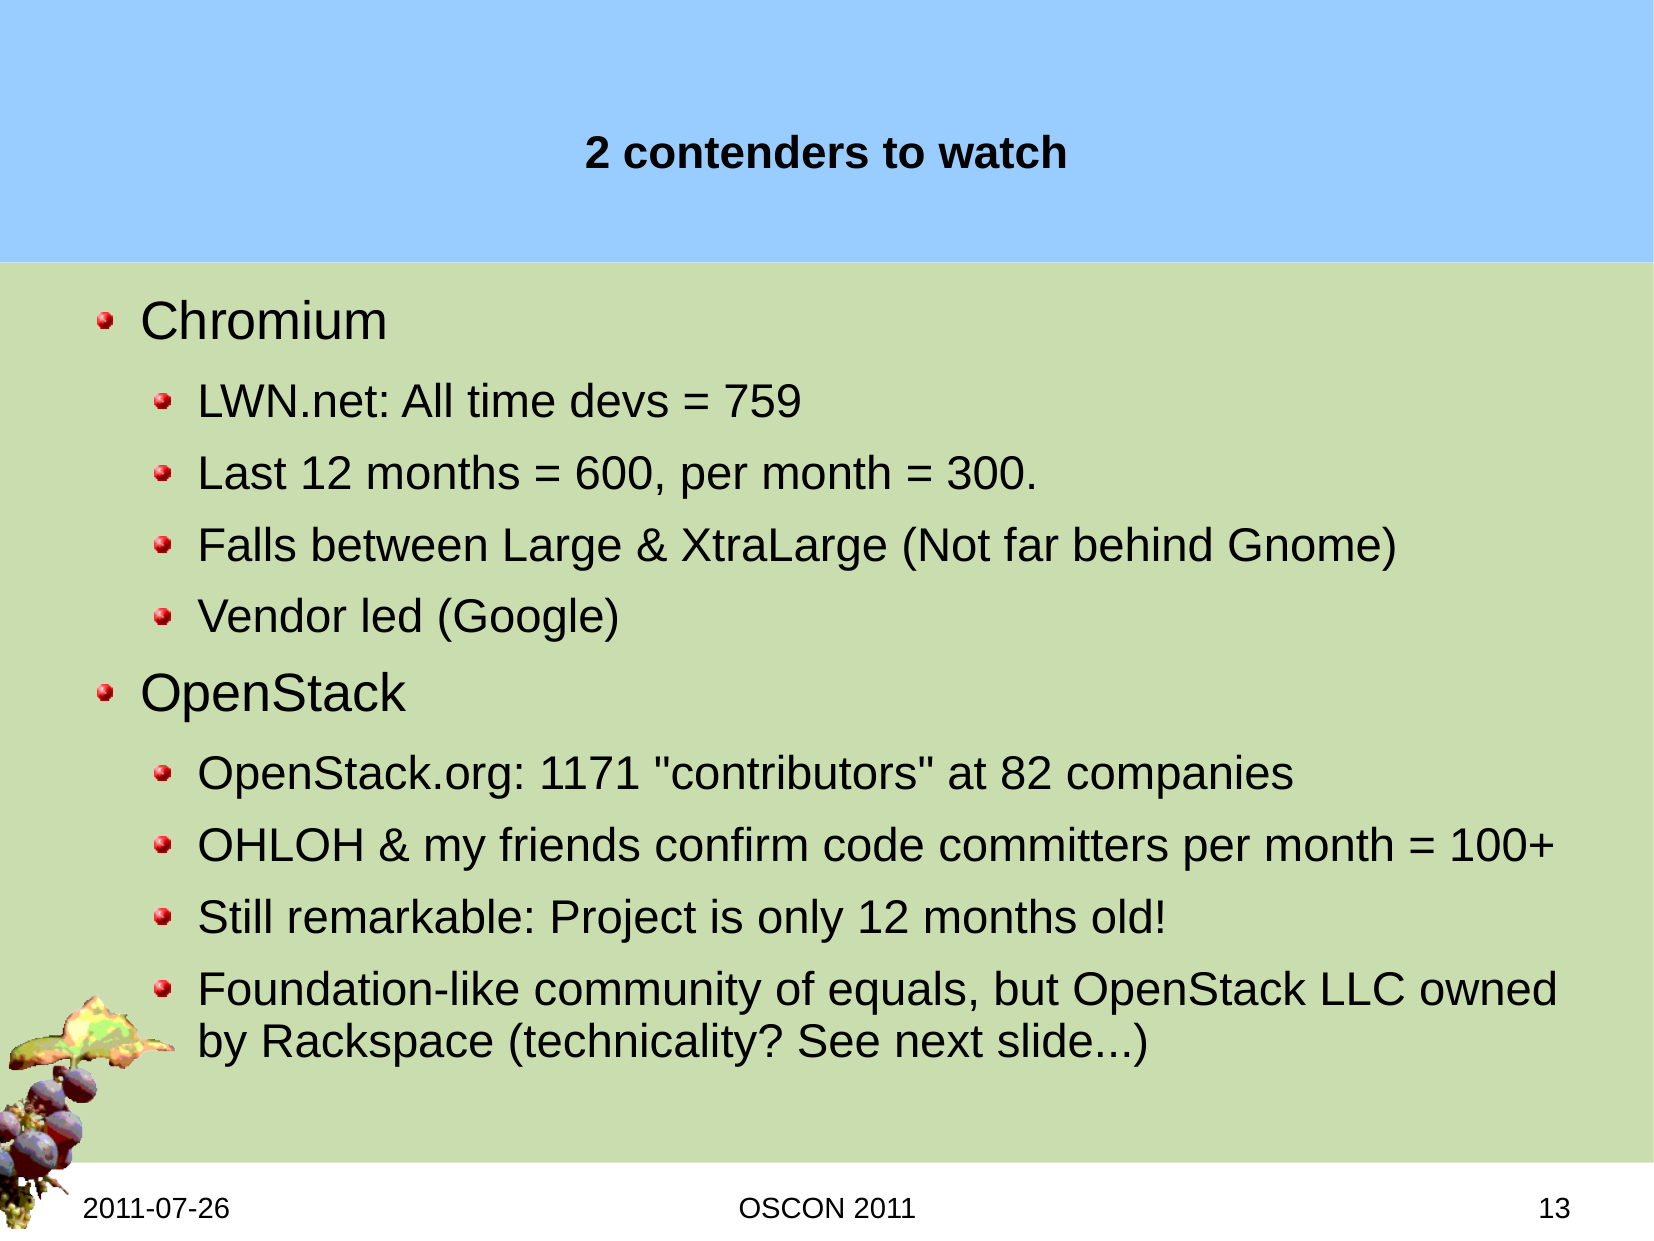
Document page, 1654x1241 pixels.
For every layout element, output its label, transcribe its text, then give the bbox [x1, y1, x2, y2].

list Chromium LWN.net: All time devs = 759 Last 12 months = 600, per month = 300. Falls between Large & XtraLarge (Not far behind Gnome) Vendor led (Google) OpenStack OpenStack.org: 1171 "contributors" at 82 companies OHLOH & my friends confirm code committers per month = 100+ Still remarkable: Project is only 12 months old! Foundation-like community of equals, but OpenStack LLC owned by Rackspace (technicality? See next slide...) [82, 290, 1571, 1109]
title 2 contenders to watch [82, 49, 1571, 257]
picture [0, 990, 188, 1229]
